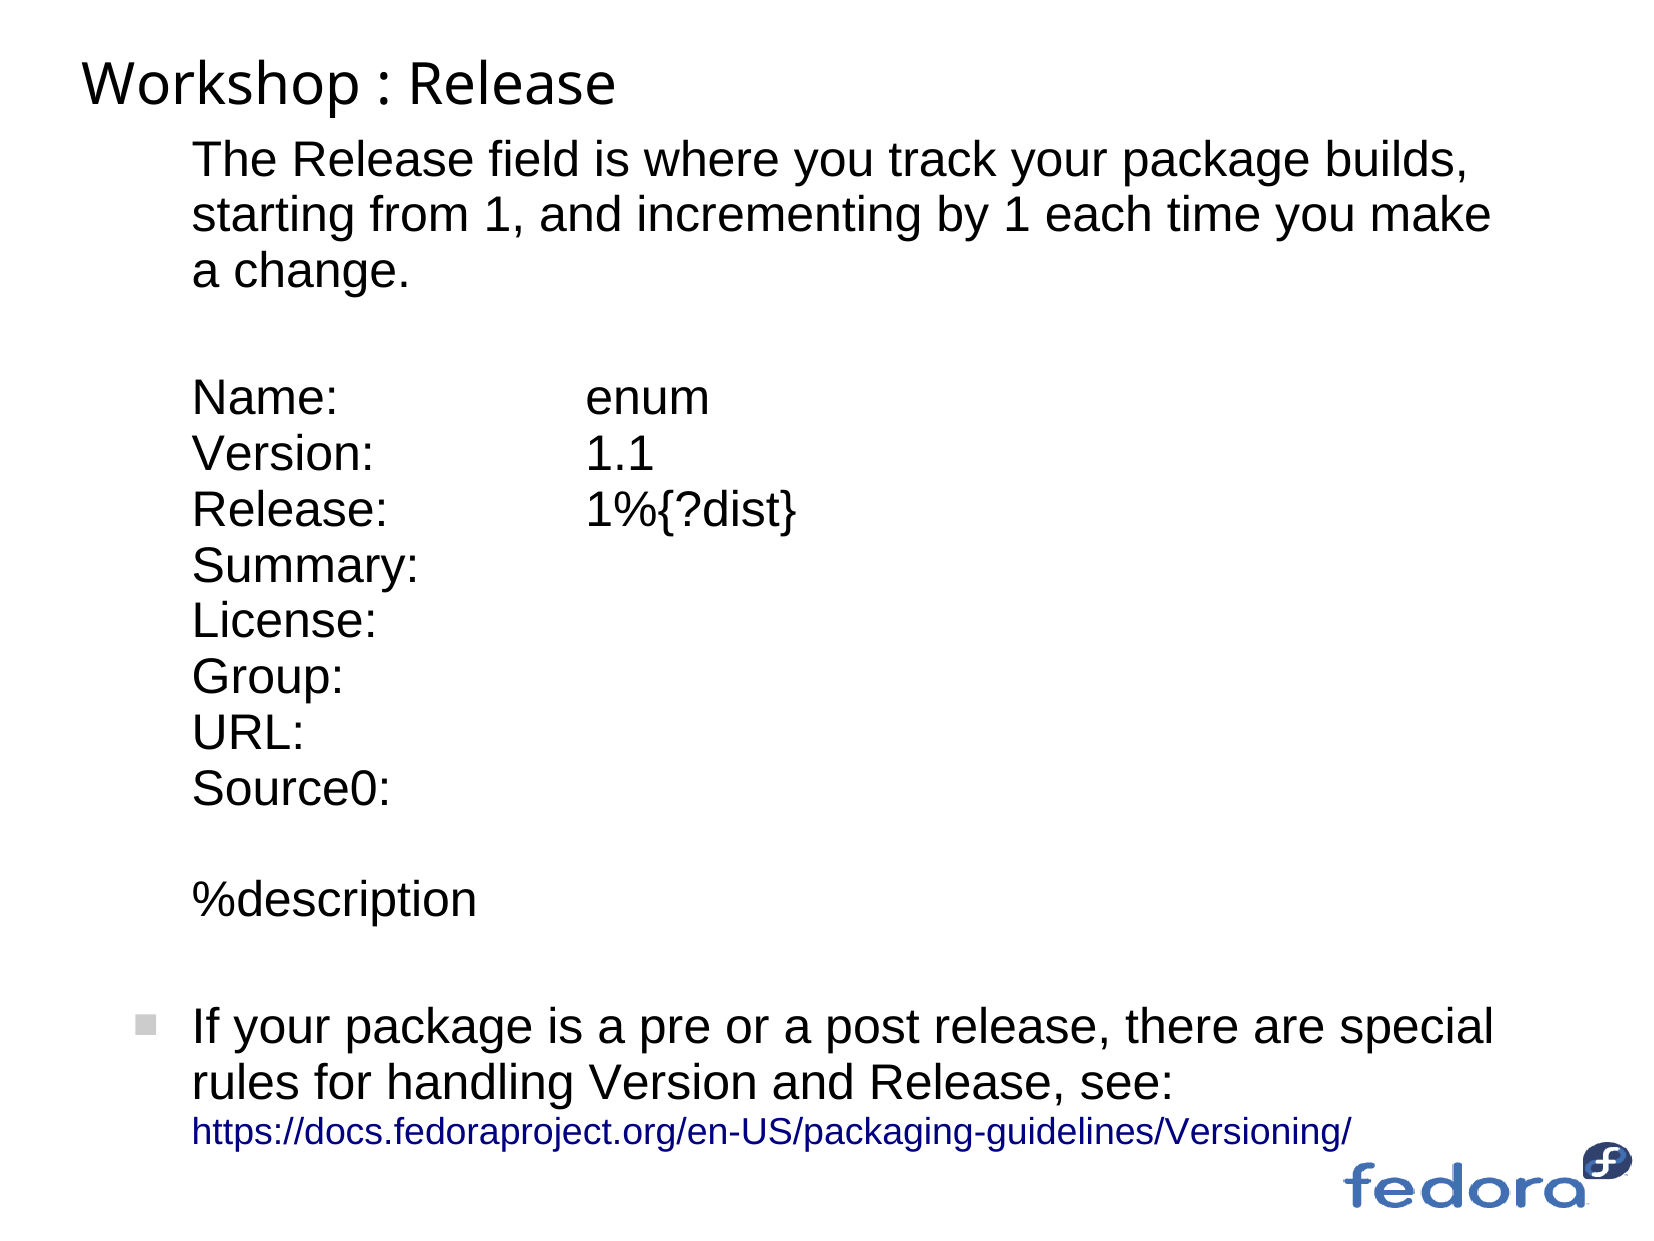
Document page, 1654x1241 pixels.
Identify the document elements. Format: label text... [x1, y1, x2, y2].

title Workshop : Release [81, 23, 1513, 141]
picture [1332, 1124, 1651, 1227]
list The Release field is where you track your package builds, starting from 1, and incrementing by 1 each time you make a change. Name: enum Version: 1.1 Release: 1%{?dist} Summary: License: Group: URL: Source0: %description If your package is a pre or a post release, there are special rules for handling Version and Release, see: https://docs.fedoraproject.org/en-US/packaging-guidelines/Versioning/ [79, 130, 1503, 1211]
